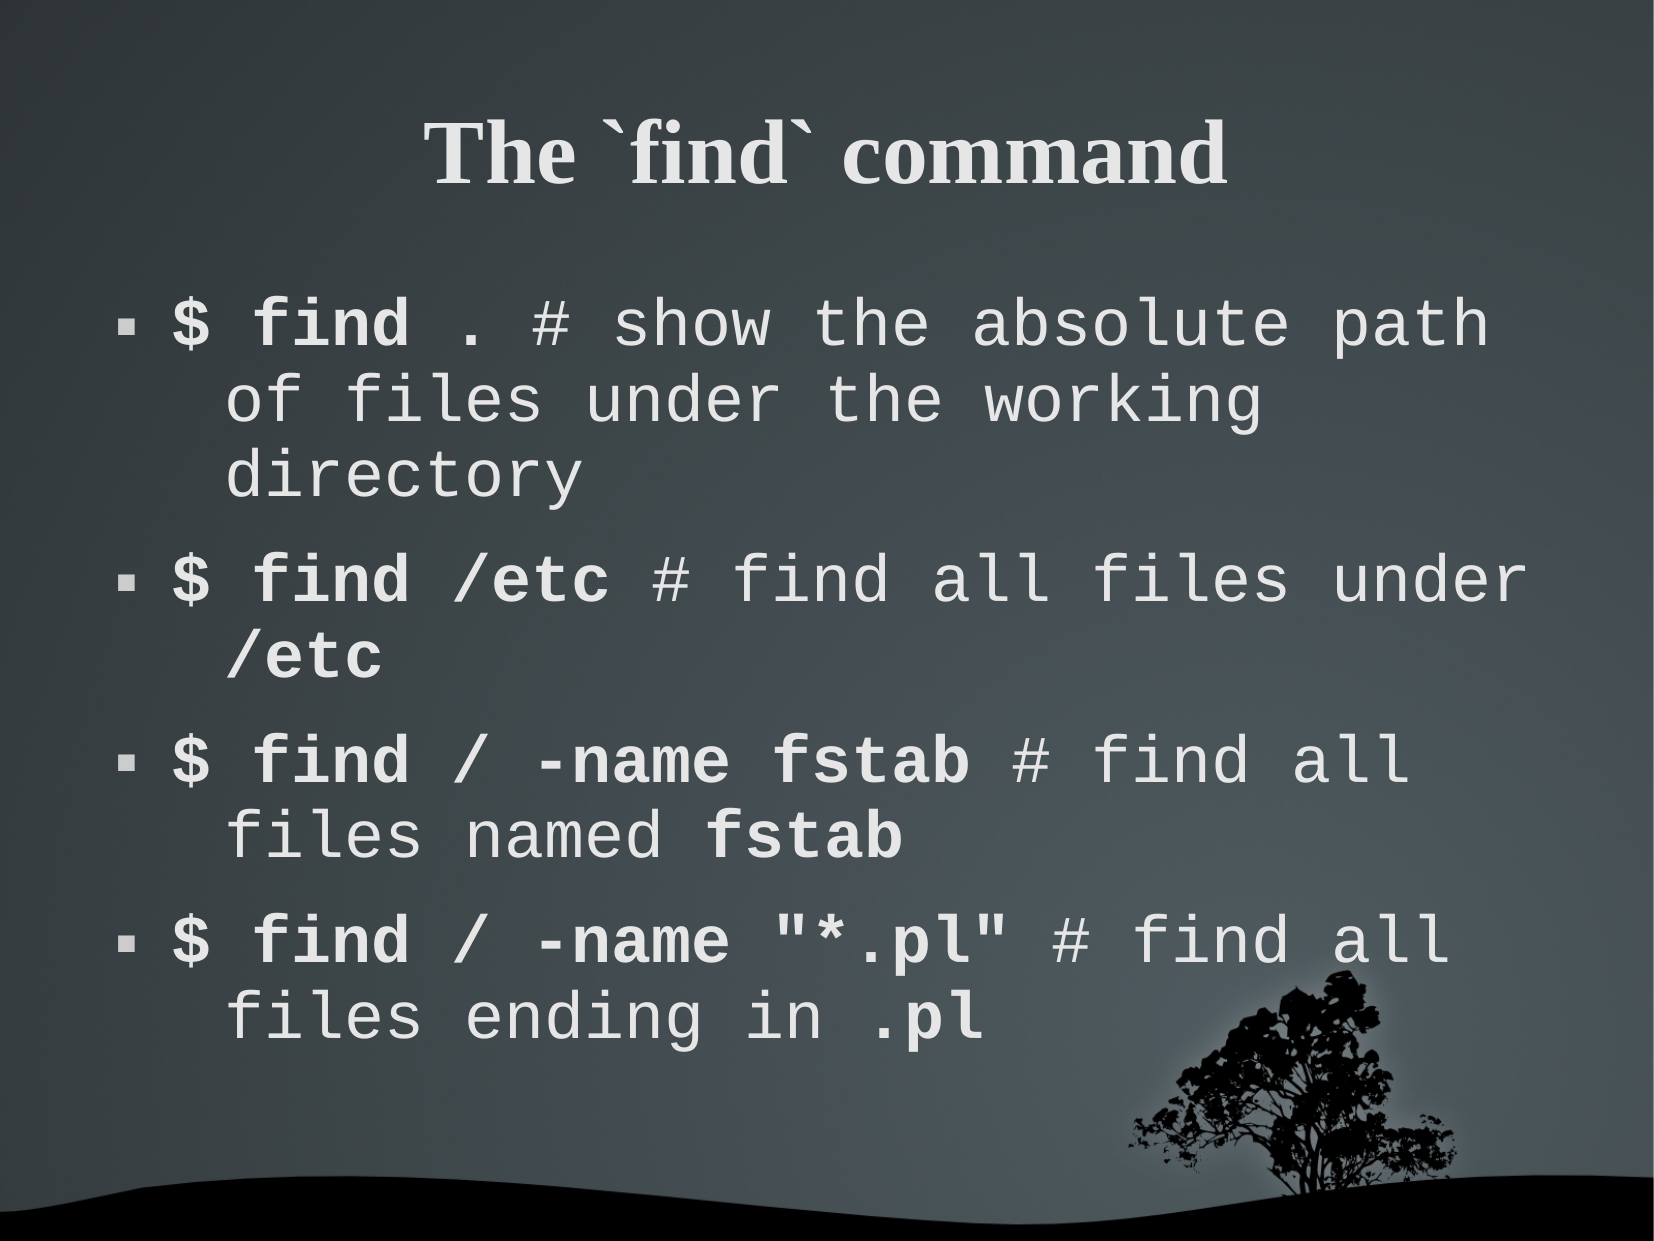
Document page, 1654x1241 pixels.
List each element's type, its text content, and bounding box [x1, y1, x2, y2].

picture [0, 0, 1654, 1241]
list $ find . # show the absolute path of files under the working directory $ find /etc # find all files under /etc $ find / -name fstab # find all files named fstab $ find / -name "*.pl" # find all files ending in .pl [82, 290, 1571, 1109]
title The `find` command [82, 49, 1571, 257]
